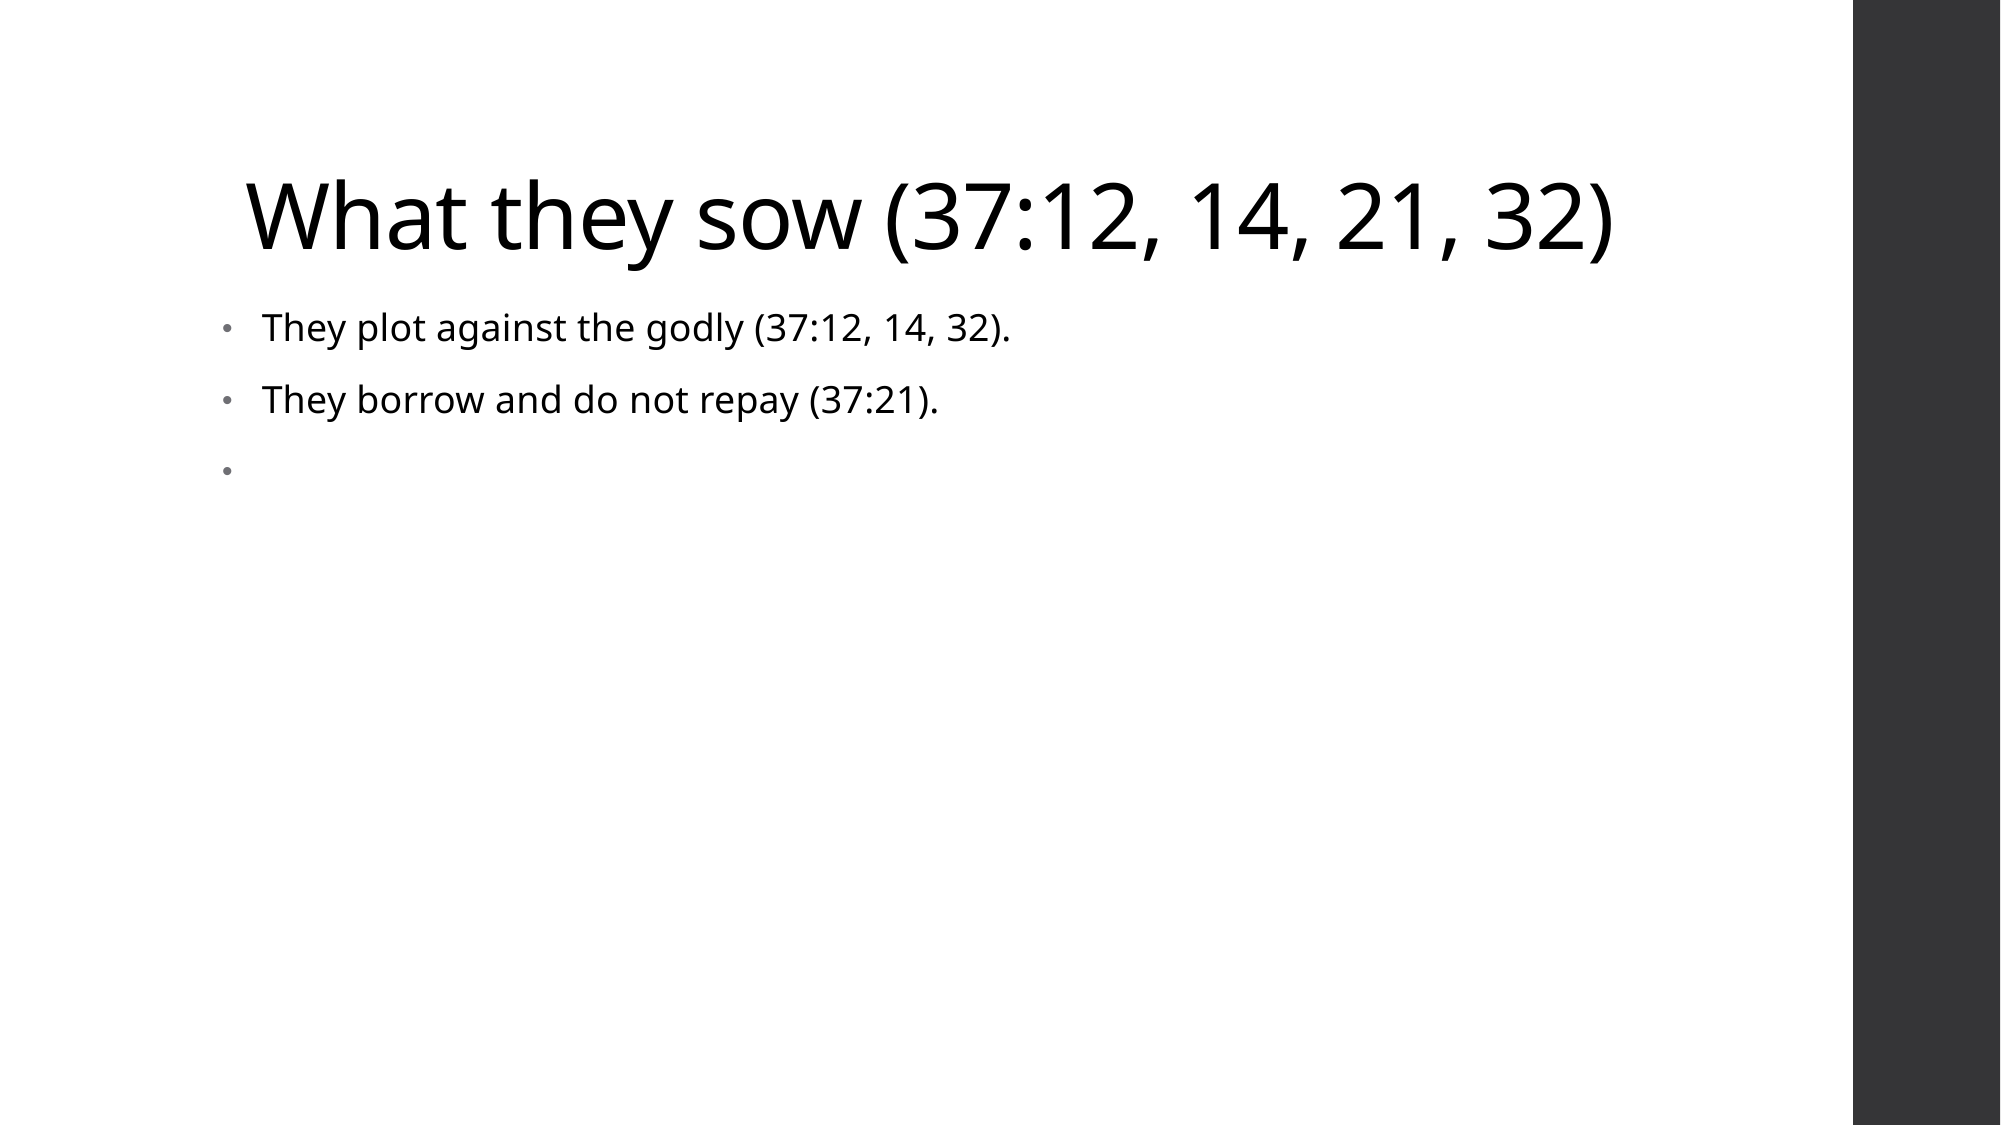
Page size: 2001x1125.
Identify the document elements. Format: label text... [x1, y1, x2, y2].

title What they sow (37:12, 14, 21, 32) [206, 60, 1797, 278]
list They plot against the godly (37:12, 14, 32). They borrow and do not repay (37:21). [206, 299, 1617, 1014]
